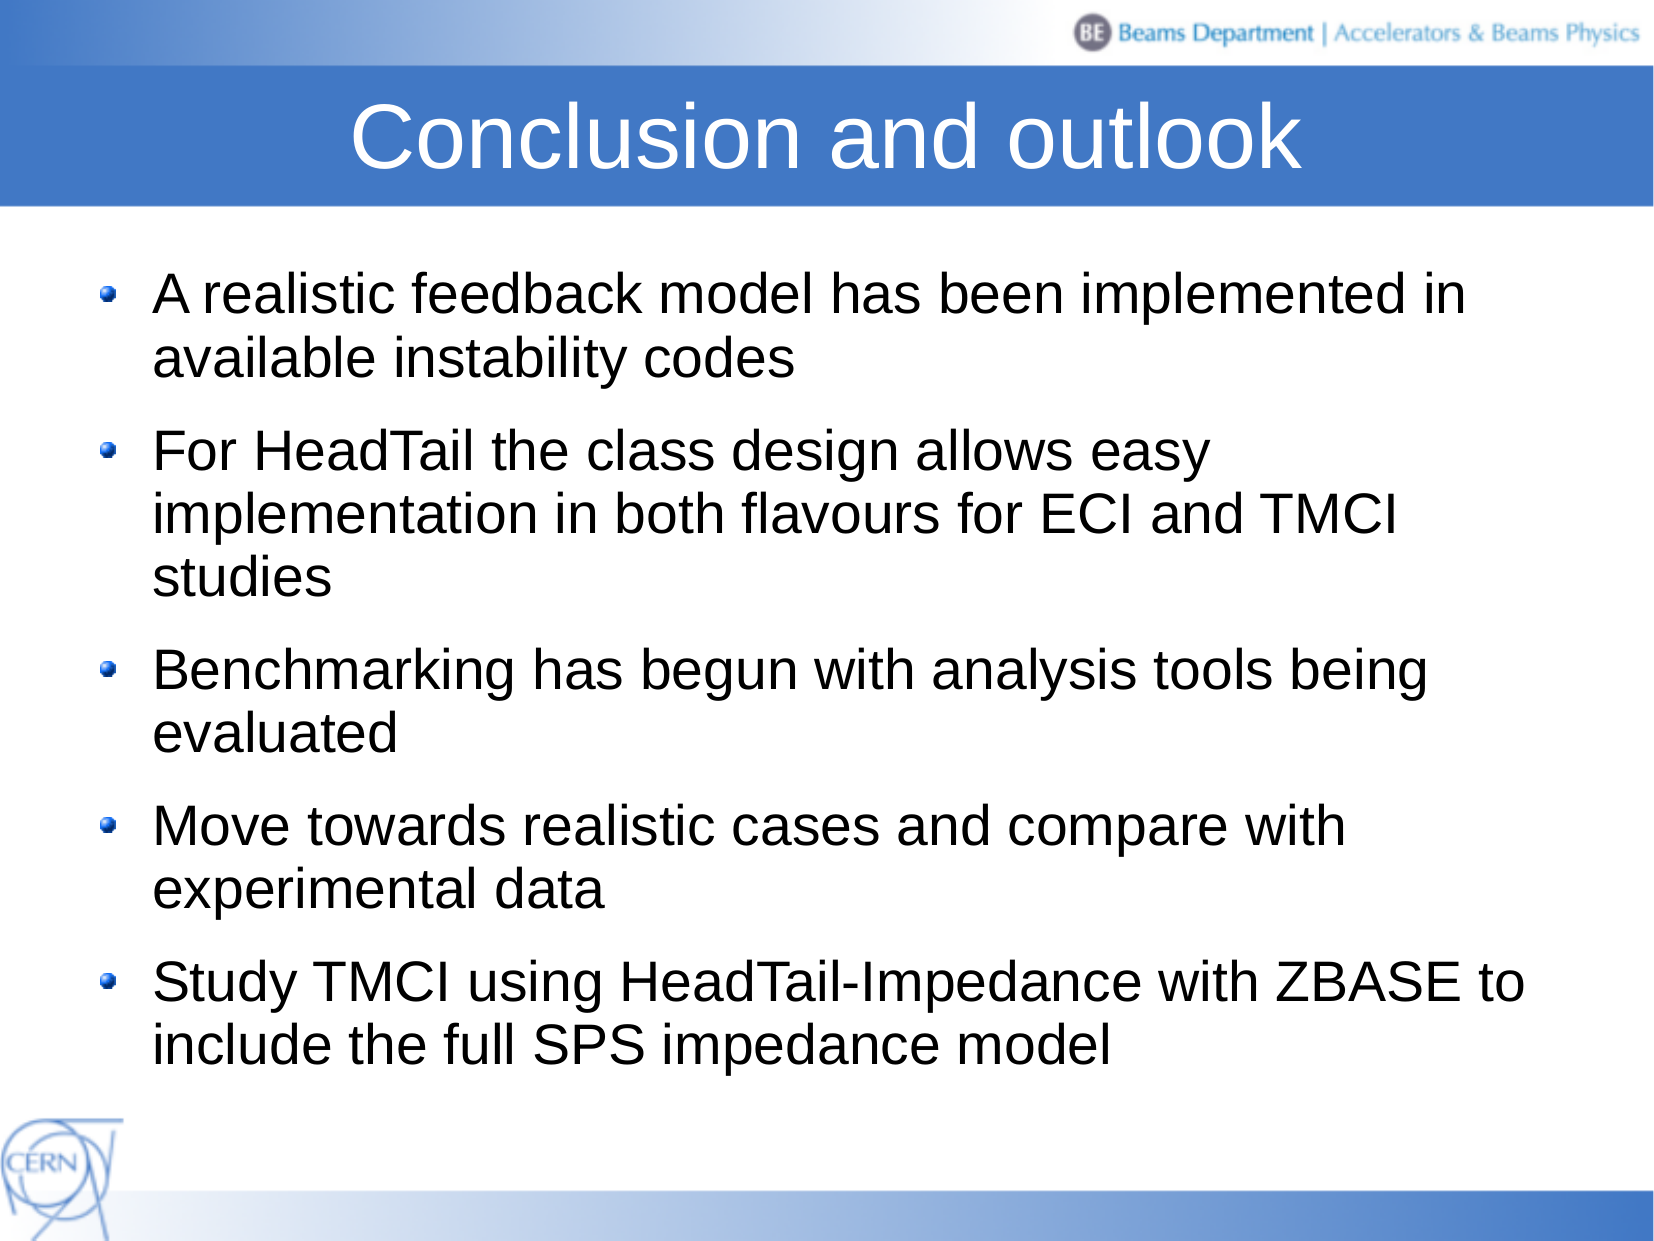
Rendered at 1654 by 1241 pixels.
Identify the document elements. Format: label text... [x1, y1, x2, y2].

list A realistic feedback model has been implemented in available instability codes For HeadTail the class design allows easy implementation in both flavours for ECI and TMCI studies Benchmarking has begun with analysis tools being evaluated Move towards realistic cases and compare with experimental data Study TMCI using HeadTail-Impedance with ZBASE to include the full SPS impedance model [82, 262, 1571, 1082]
title Conclusion and outlook [82, 49, 1571, 226]
picture [0, 0, 1654, 1241]
